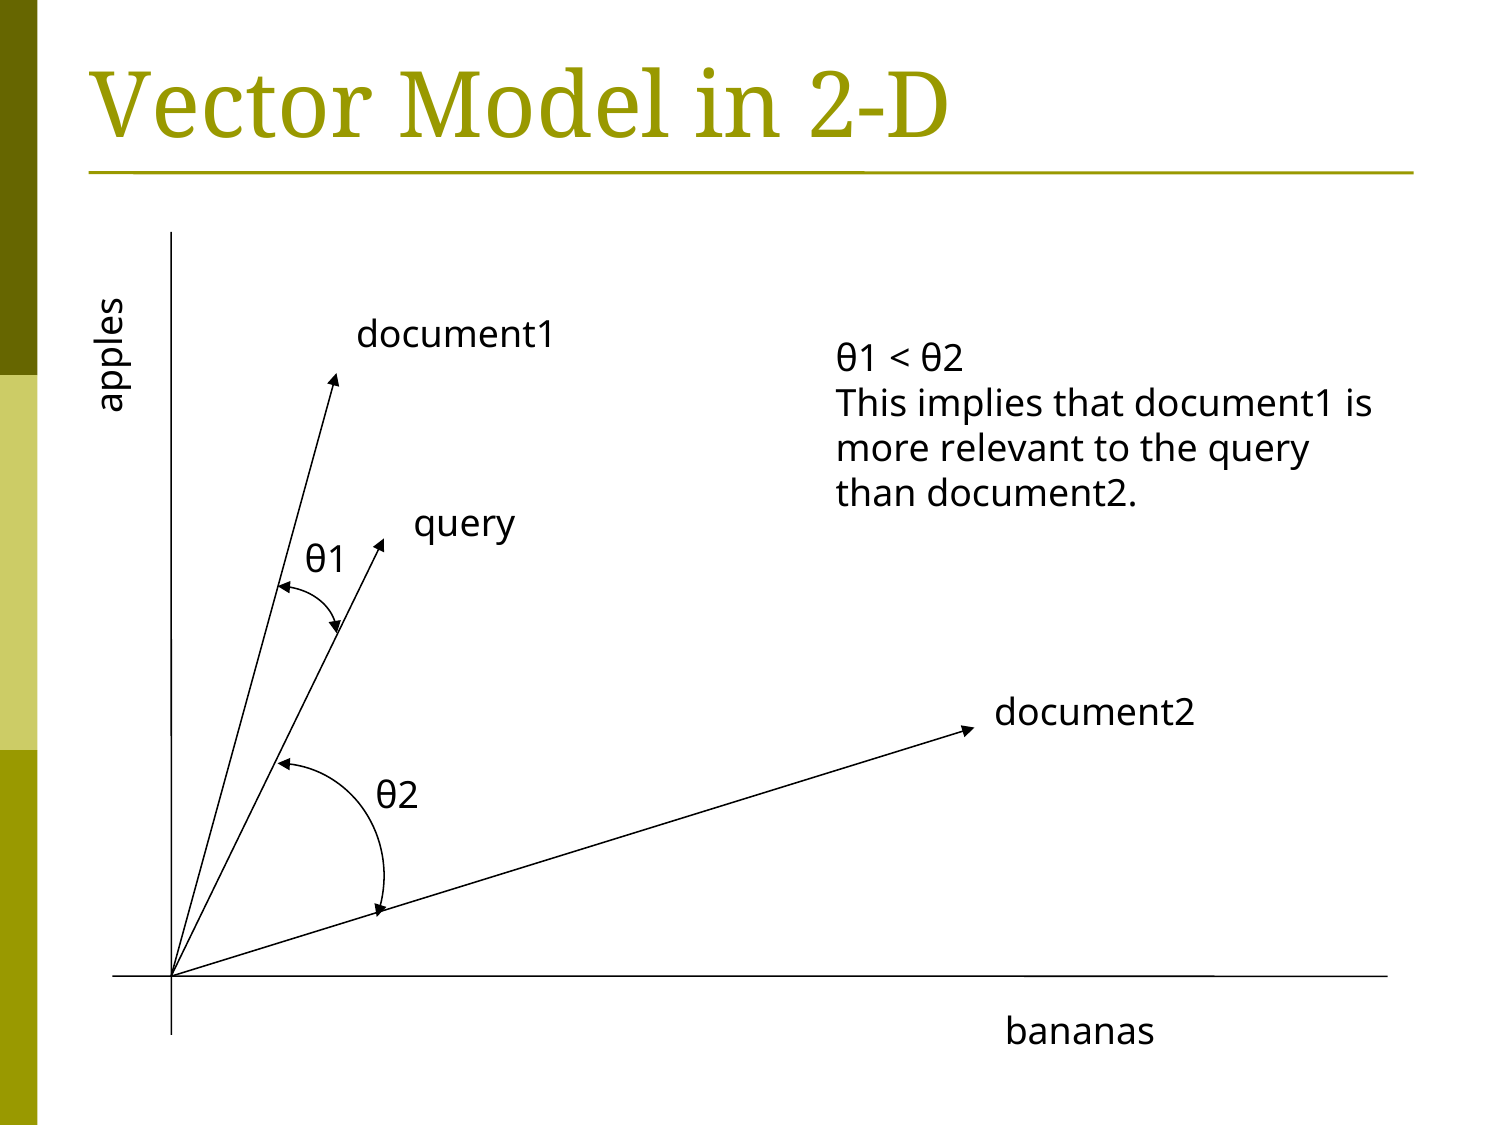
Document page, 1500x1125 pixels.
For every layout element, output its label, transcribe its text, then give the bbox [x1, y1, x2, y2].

text_box query [398, 491, 531, 553]
text_box θ1 < θ2 This implies that document1 is more relevant to the query than document2. [820, 326, 1412, 522]
text_box bananas [990, 999, 1171, 1060]
text_box document2 [979, 680, 1211, 742]
text_box apples [76, 282, 138, 428]
text_box θ2 [360, 763, 435, 824]
title Vector Model in 2-D [75, 45, 1426, 173]
text_box document1 [341, 302, 573, 364]
text_box θ1 [289, 527, 364, 588]
